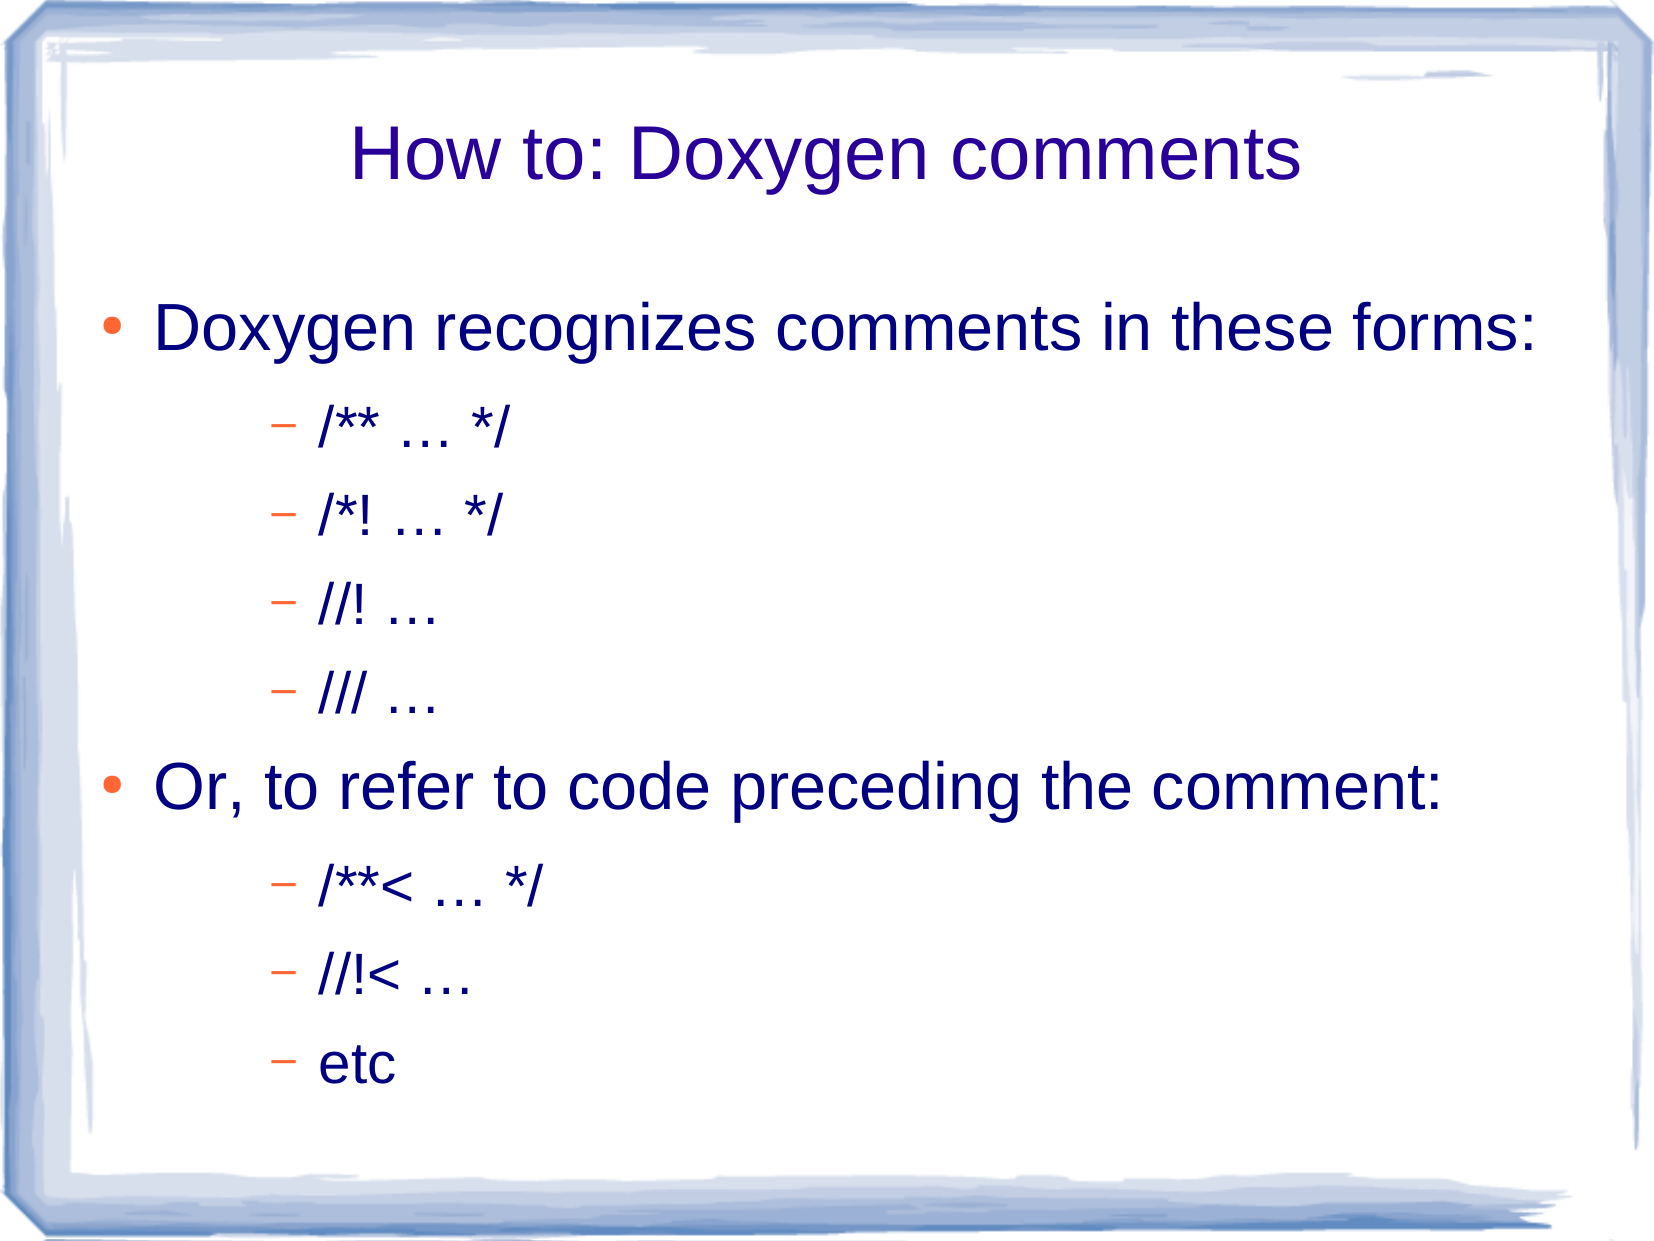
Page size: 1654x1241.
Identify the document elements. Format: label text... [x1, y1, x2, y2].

list Doxygen recognizes comments in these forms: /** … */ /*! … */ //! … /// … Or, to refer to code preceding the comment: /**< … */ //!< … etc [82, 290, 1571, 1109]
picture [0, 0, 1654, 1241]
title How to: Doxygen comments [82, 49, 1571, 257]
